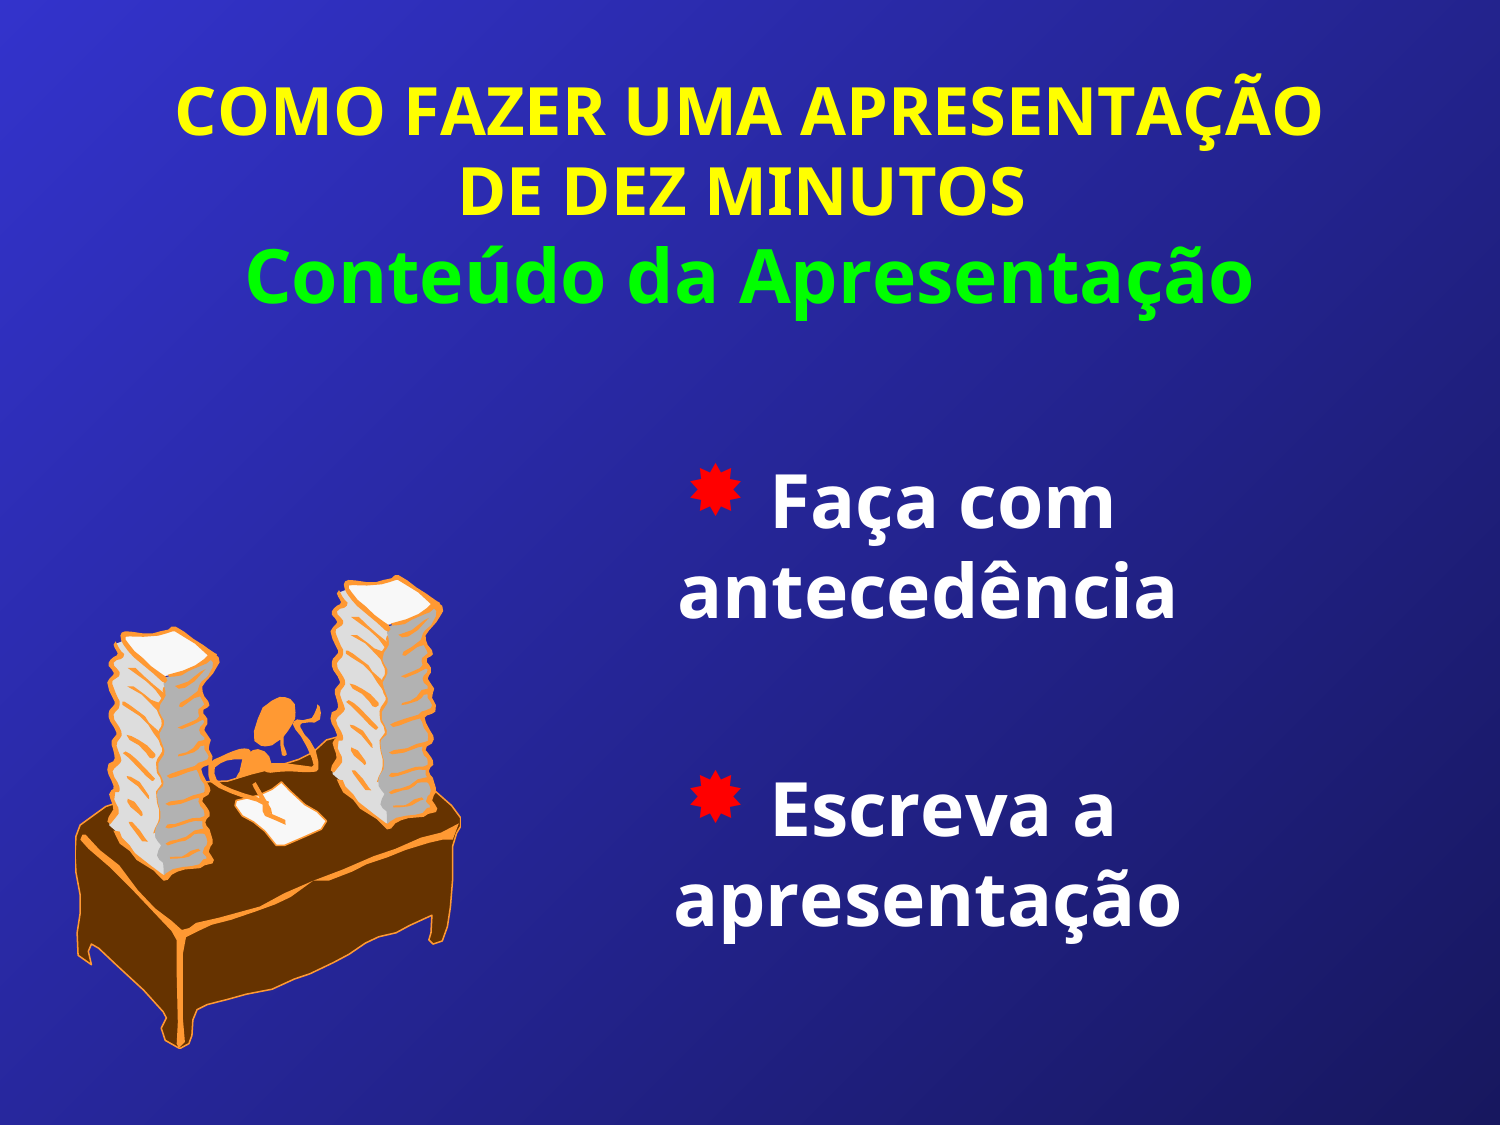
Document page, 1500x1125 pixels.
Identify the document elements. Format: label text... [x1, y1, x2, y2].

chart [75, 575, 461, 1049]
list Faça com antecedência Escreva a apresentação [412, 324, 1388, 1001]
title COMO FAZER UMA APRESENTAÇÃO DE DEZ MINUTOS Conteúdo da Apresentação [112, 61, 1388, 327]
